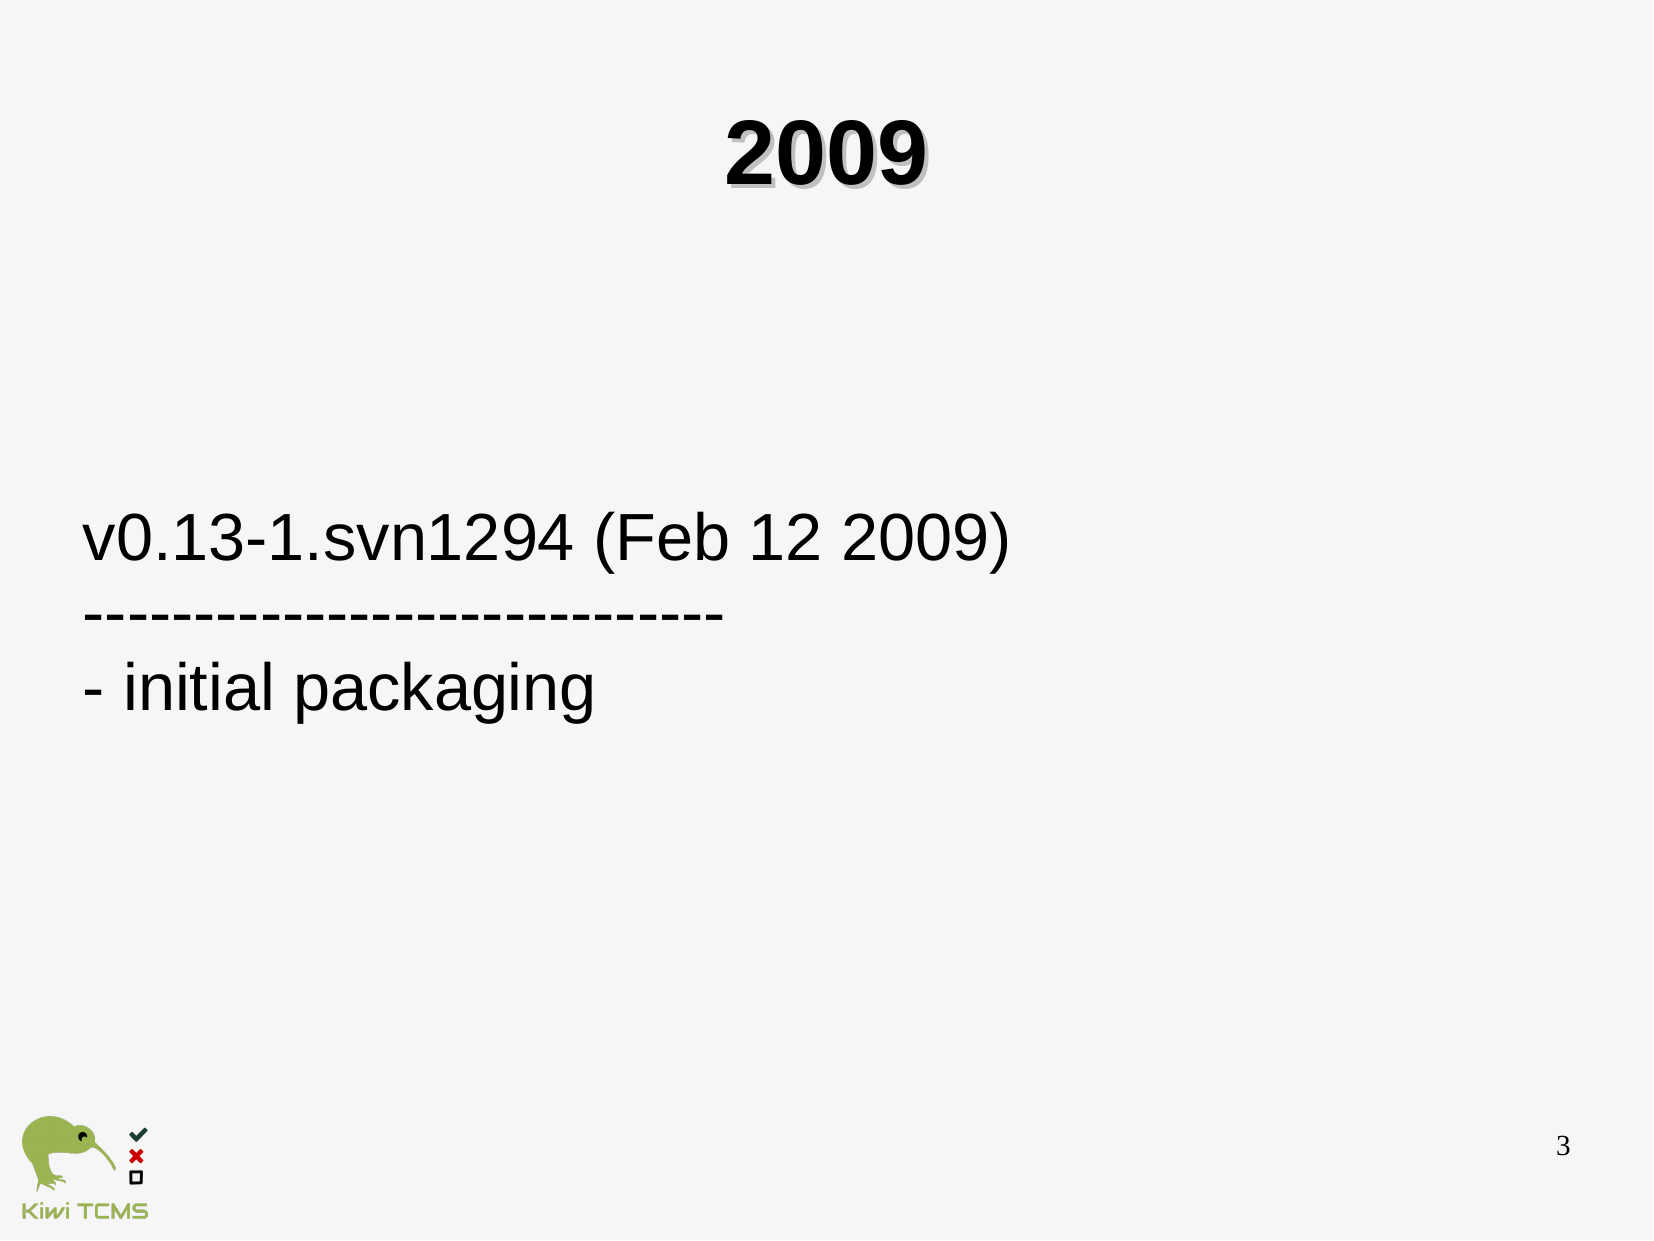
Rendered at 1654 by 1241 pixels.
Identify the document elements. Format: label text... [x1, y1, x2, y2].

title 2009 [82, 49, 1571, 257]
subtitle v0.13-1.svn1294 (Feb 12 2009) ----------------------------- - initial packaging [82, 263, 1571, 1036]
picture [22, 1116, 148, 1219]
